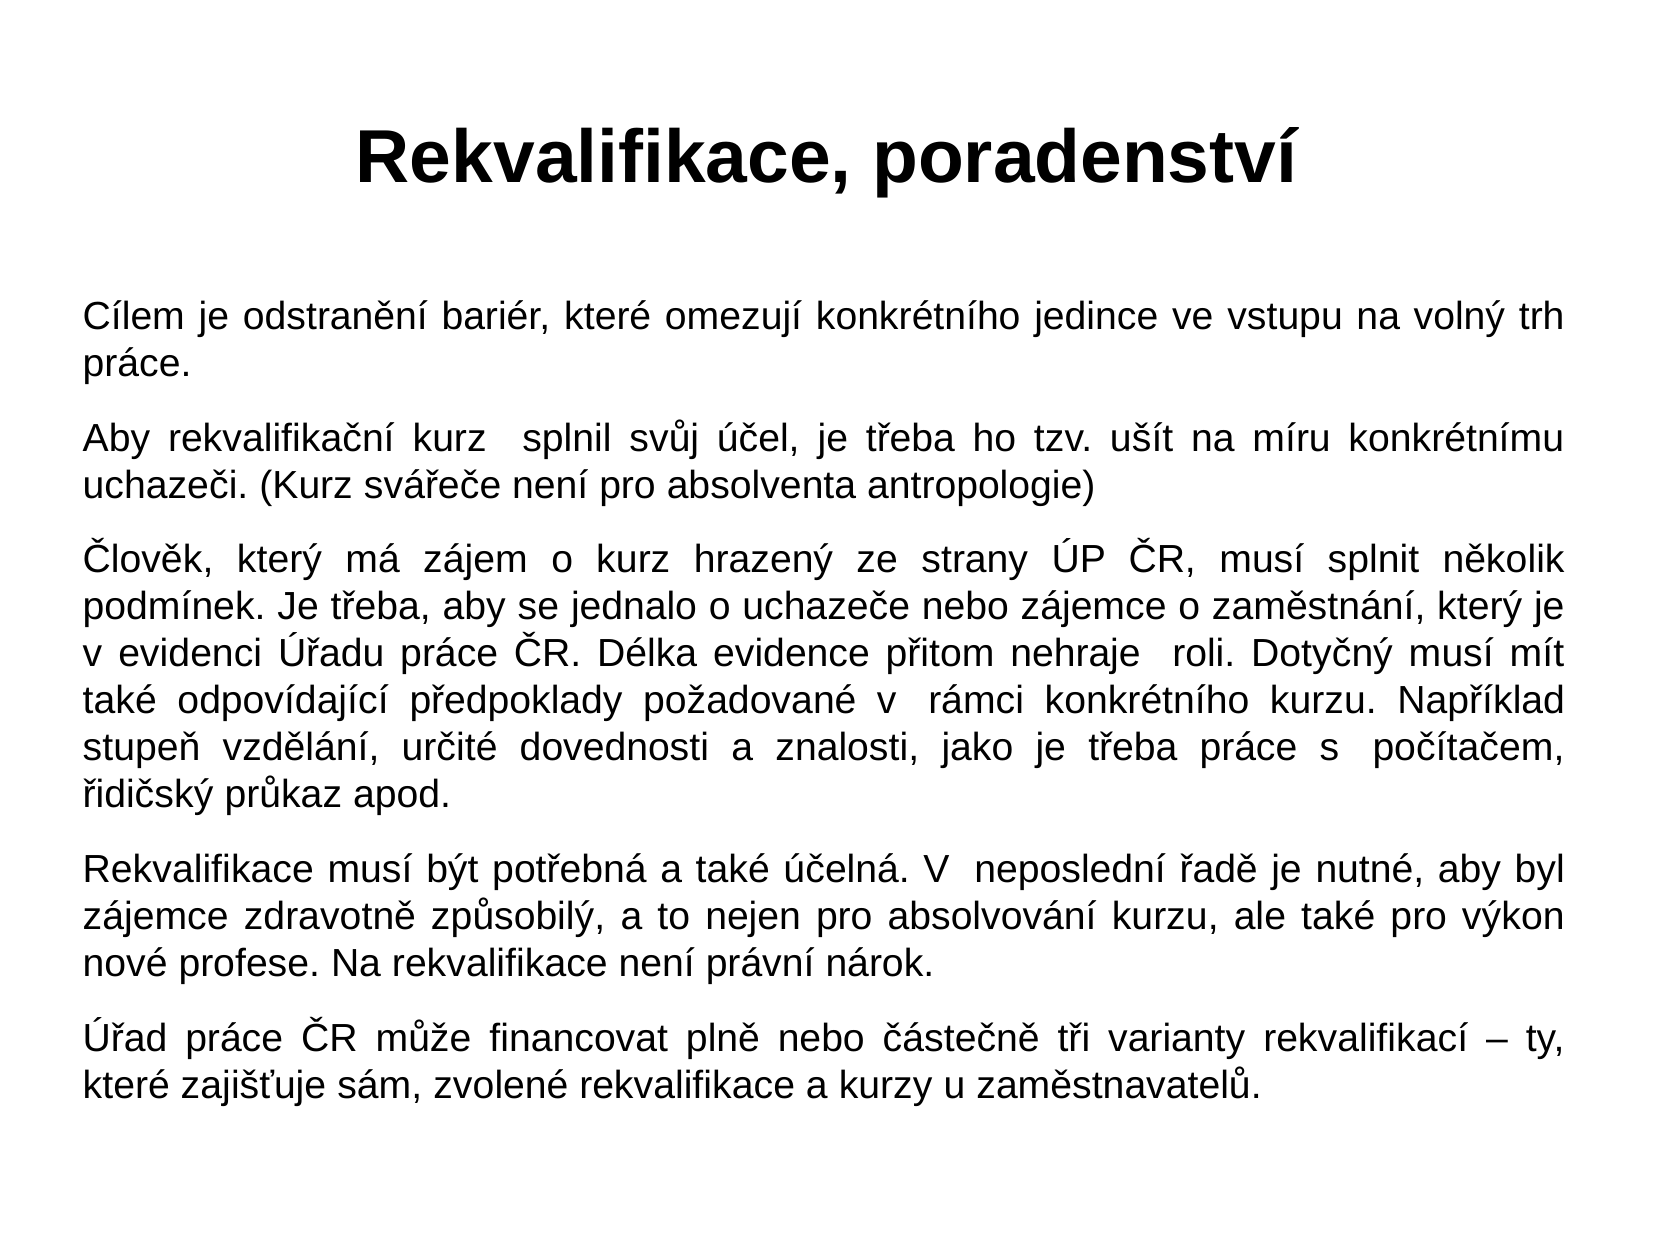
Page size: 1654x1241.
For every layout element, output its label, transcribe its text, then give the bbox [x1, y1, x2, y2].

title Rekvalifikace, poradenství [82, 49, 1571, 257]
list Cílem je odstranění bariér, které omezují konkrétního jedince ve vstupu na volný trh práce. Aby rekvalifikační kurz splnil svůj účel, je třeba ho tzv. ušít na míru konkrétnímu uchazeči. (Kurz svářeče není pro absolventa antropologie) Člověk, který má zájem o kurz hrazený ze strany ÚP ČR, musí splnit několik podmínek. Je třeba, aby se jednalo o uchazeče nebo zájemce o zaměstnání, který je v evidenci Úřadu práce ČR. Délka evidence přitom nehraje roli. Dotyčný musí mít také odpovídající předpoklady požadované v rámci konkrétního kurzu. Například stupeň vzdělání, určité dovednosti a znalosti, jako je třeba práce s počítačem, řidičský průkaz apod. Rekvalifikace musí být potřebná a také účelná. V neposlední řadě je nutné, aby byl zájemce zdravotně způsobilý, a to nejen pro absolvování kurzu, ale také pro výkon nové profese. Na rekvalifikace není právní nárok. Úřad práce ČR může financovat plně nebo částečně tři varianty rekvalifikací – ty, které zajišťuje sám, zvolené rekvalifikace a kurzy u zaměstnavatelů. [82, 290, 1571, 1110]
